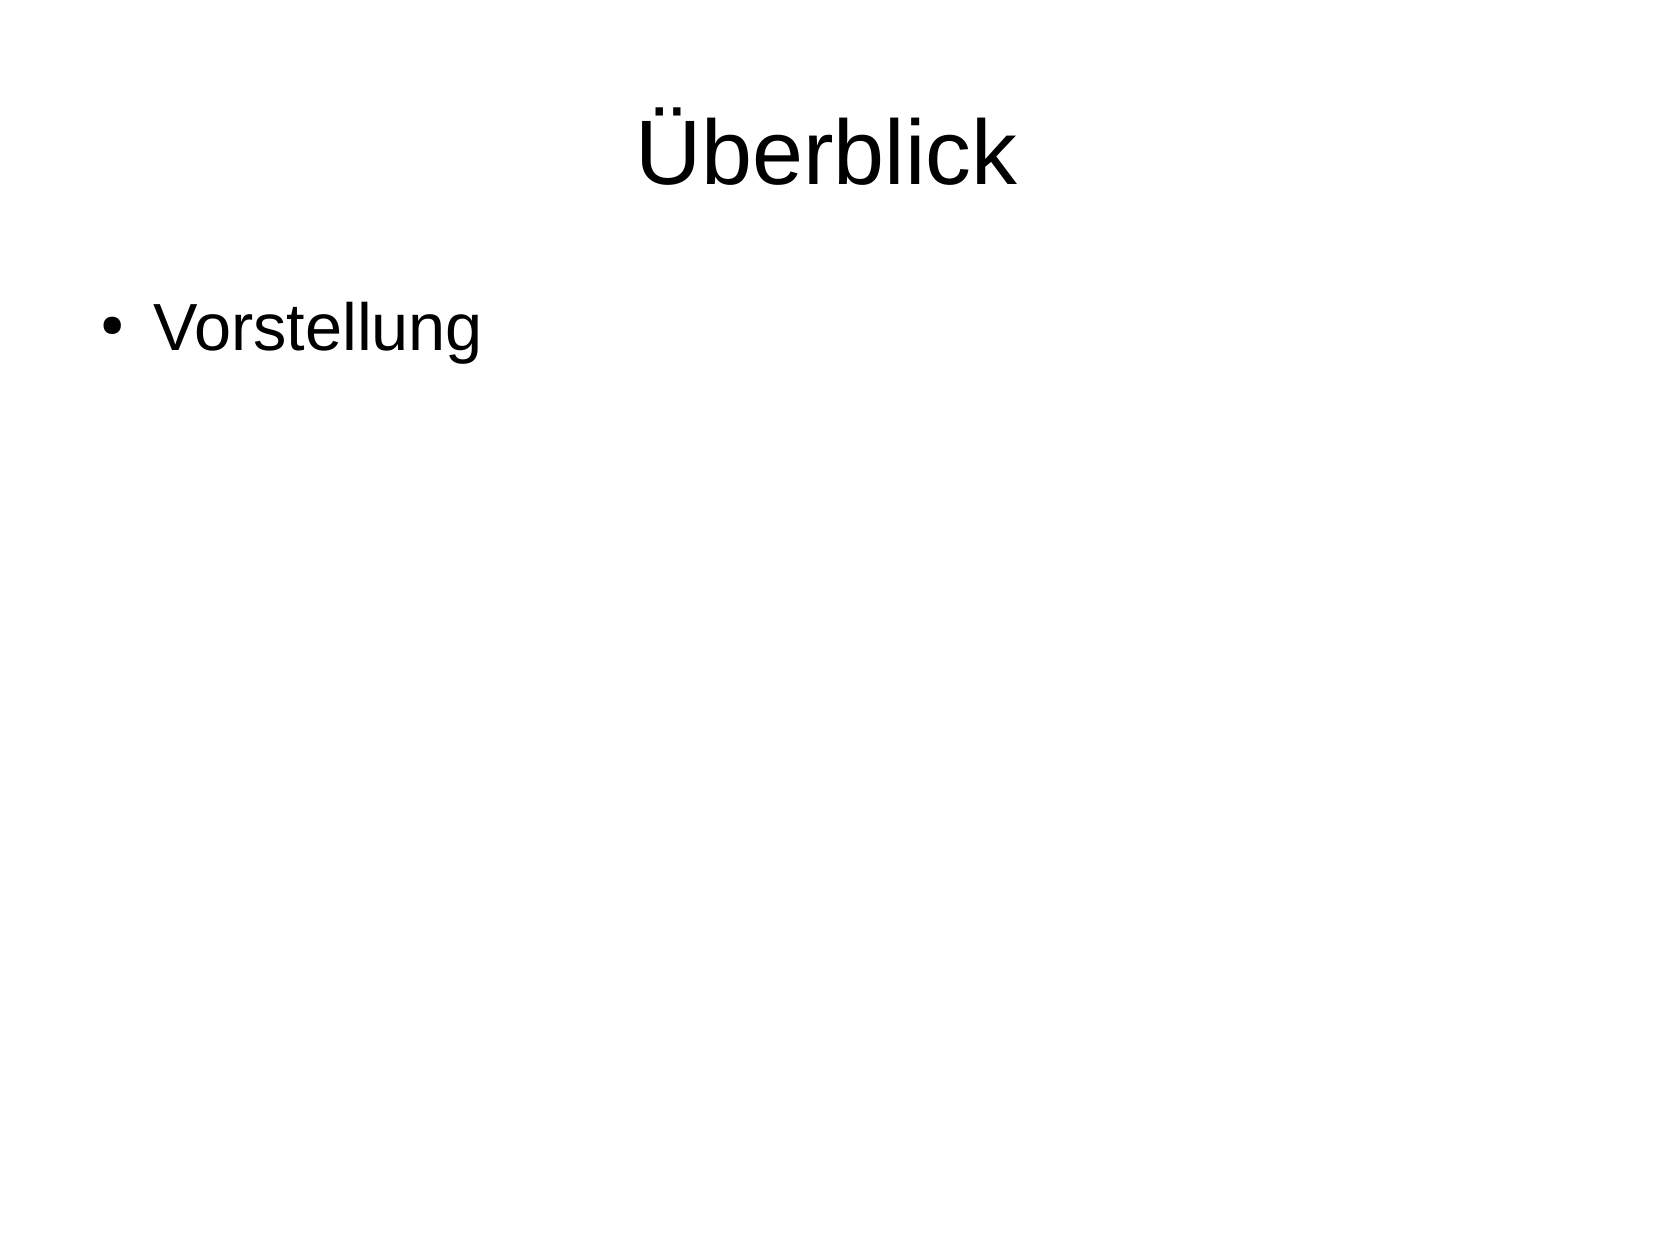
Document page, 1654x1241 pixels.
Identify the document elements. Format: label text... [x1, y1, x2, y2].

title Überblick [82, 49, 1571, 257]
list Vorstellung [82, 290, 1571, 1010]
